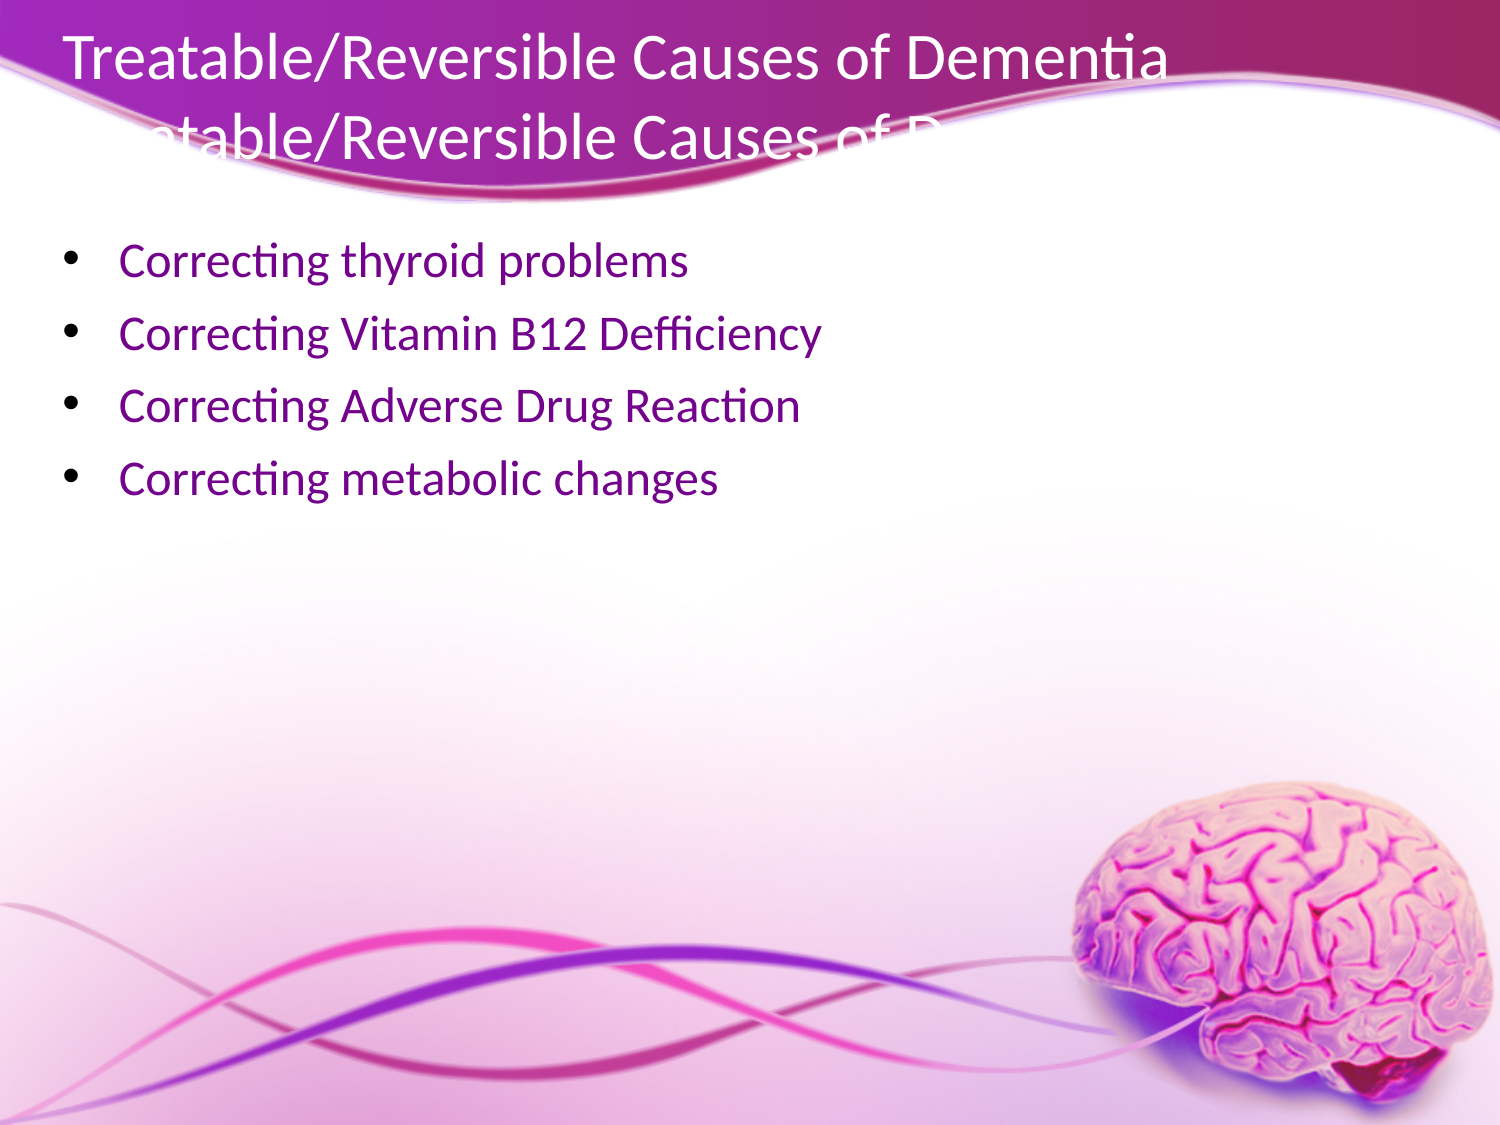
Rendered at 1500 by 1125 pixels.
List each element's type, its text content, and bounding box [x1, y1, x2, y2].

title Treatable/Reversible Causes of Dementia Treatable/Reversible Causes of Dementia [47, 5, 1471, 79]
list Correcting thyroid problems Correcting Vitamin B12 Defficiency Correcting Adverse Drug Reaction Correcting metabolic changes [47, 219, 1471, 1005]
